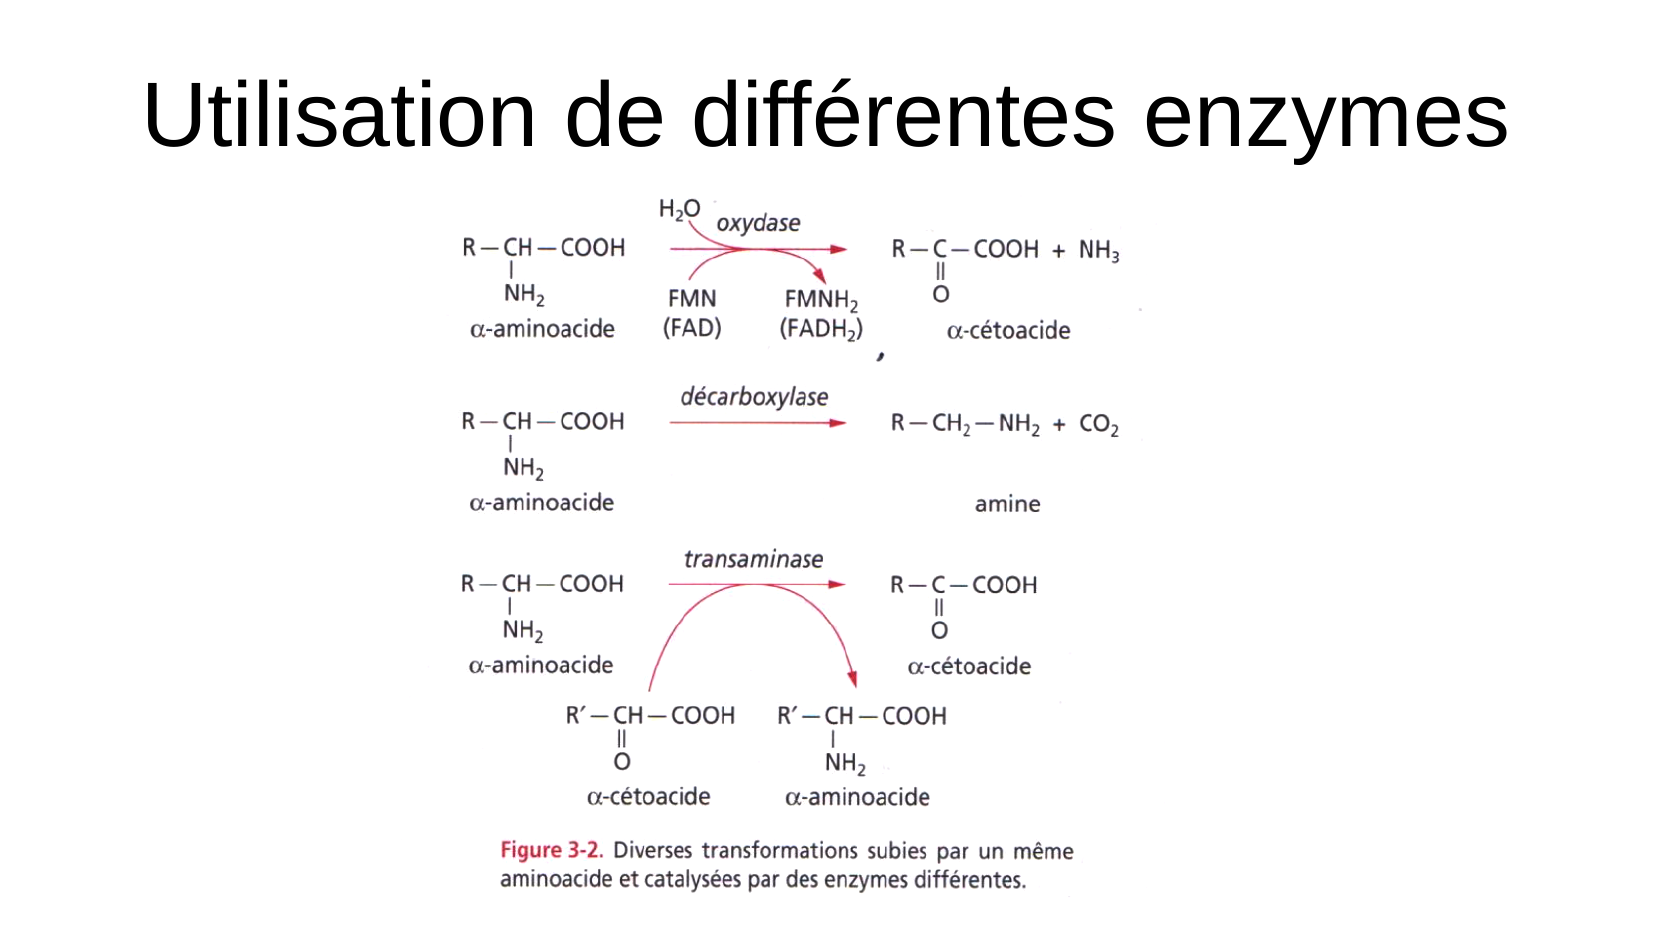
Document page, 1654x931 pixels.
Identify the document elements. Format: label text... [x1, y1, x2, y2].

picture [401, 177, 1168, 910]
title Utilisation de différentes enzymes [82, 37, 1571, 193]
